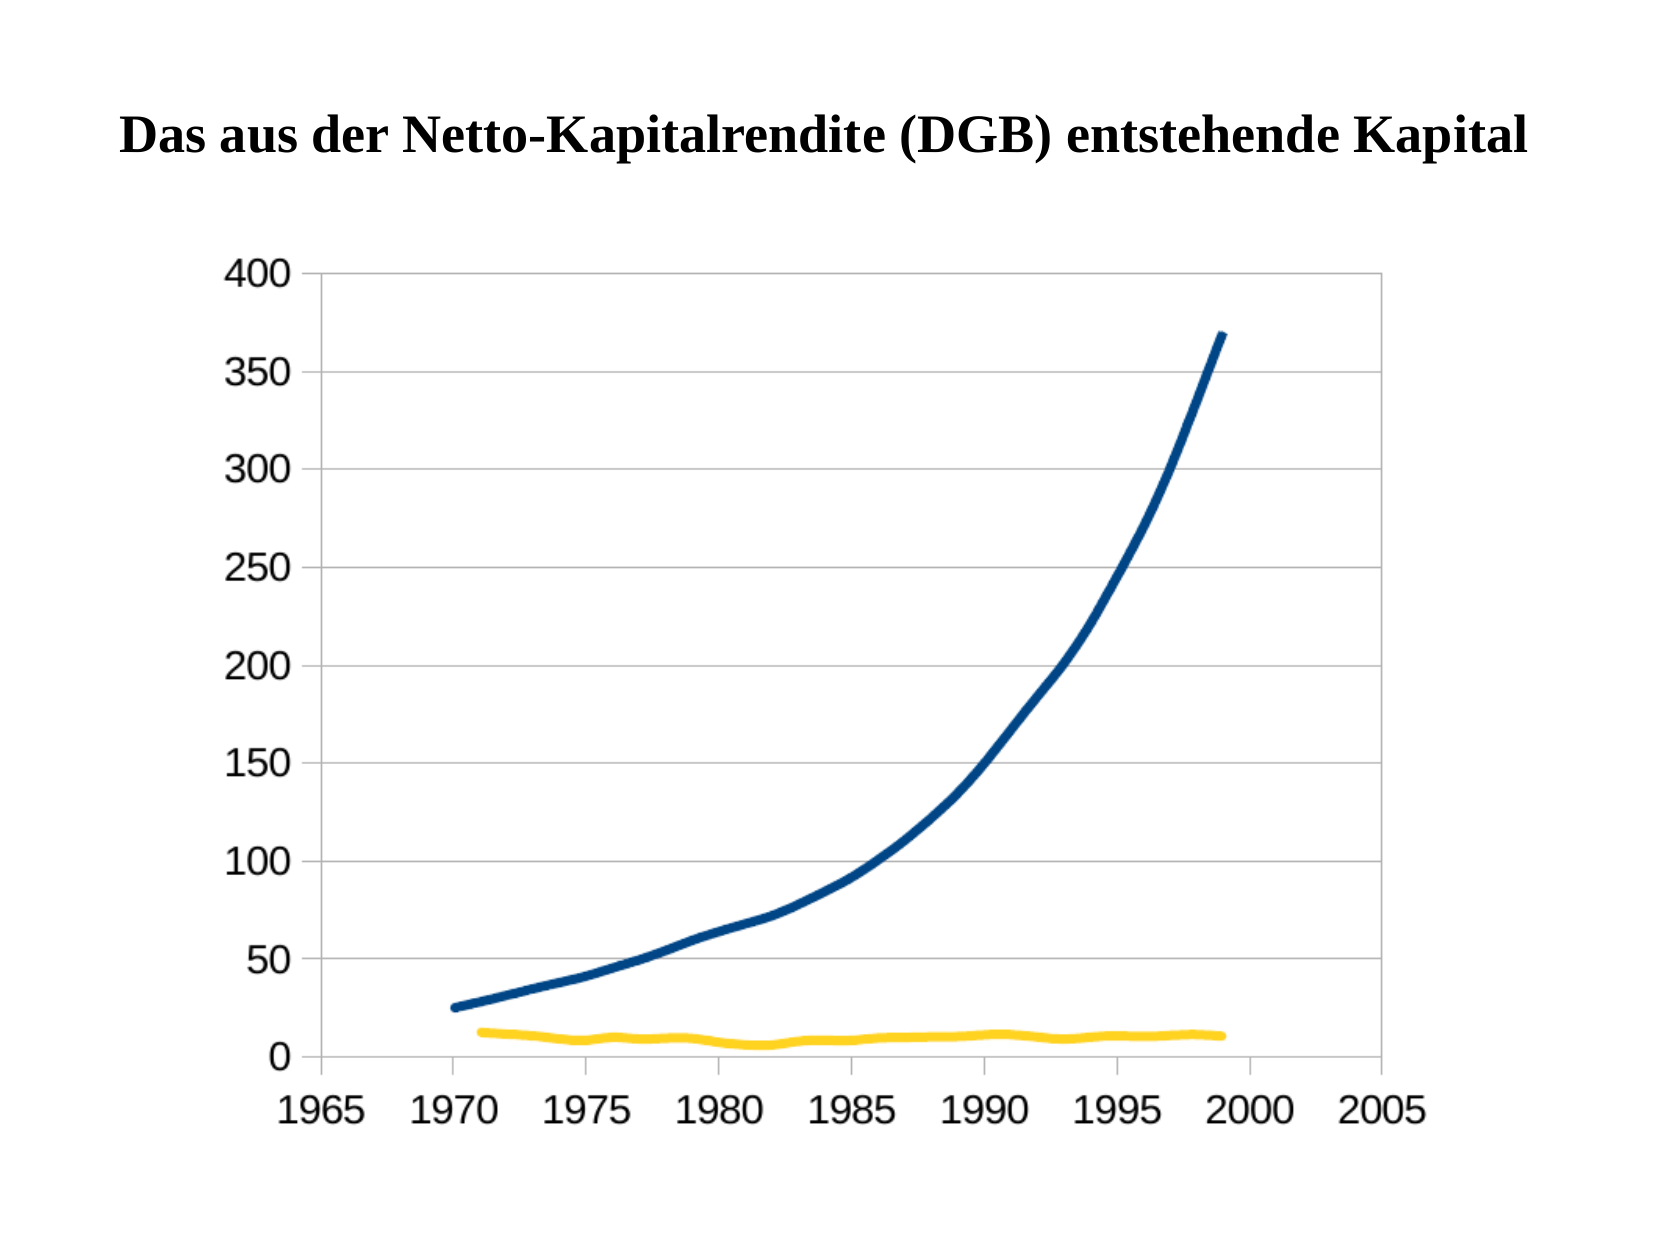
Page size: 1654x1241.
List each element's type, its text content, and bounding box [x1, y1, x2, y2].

picture [149, 212, 1453, 1169]
text_box Das aus der Netto-Kapitalrendite (DGB) entstehende Kapital [104, 96, 1550, 172]
